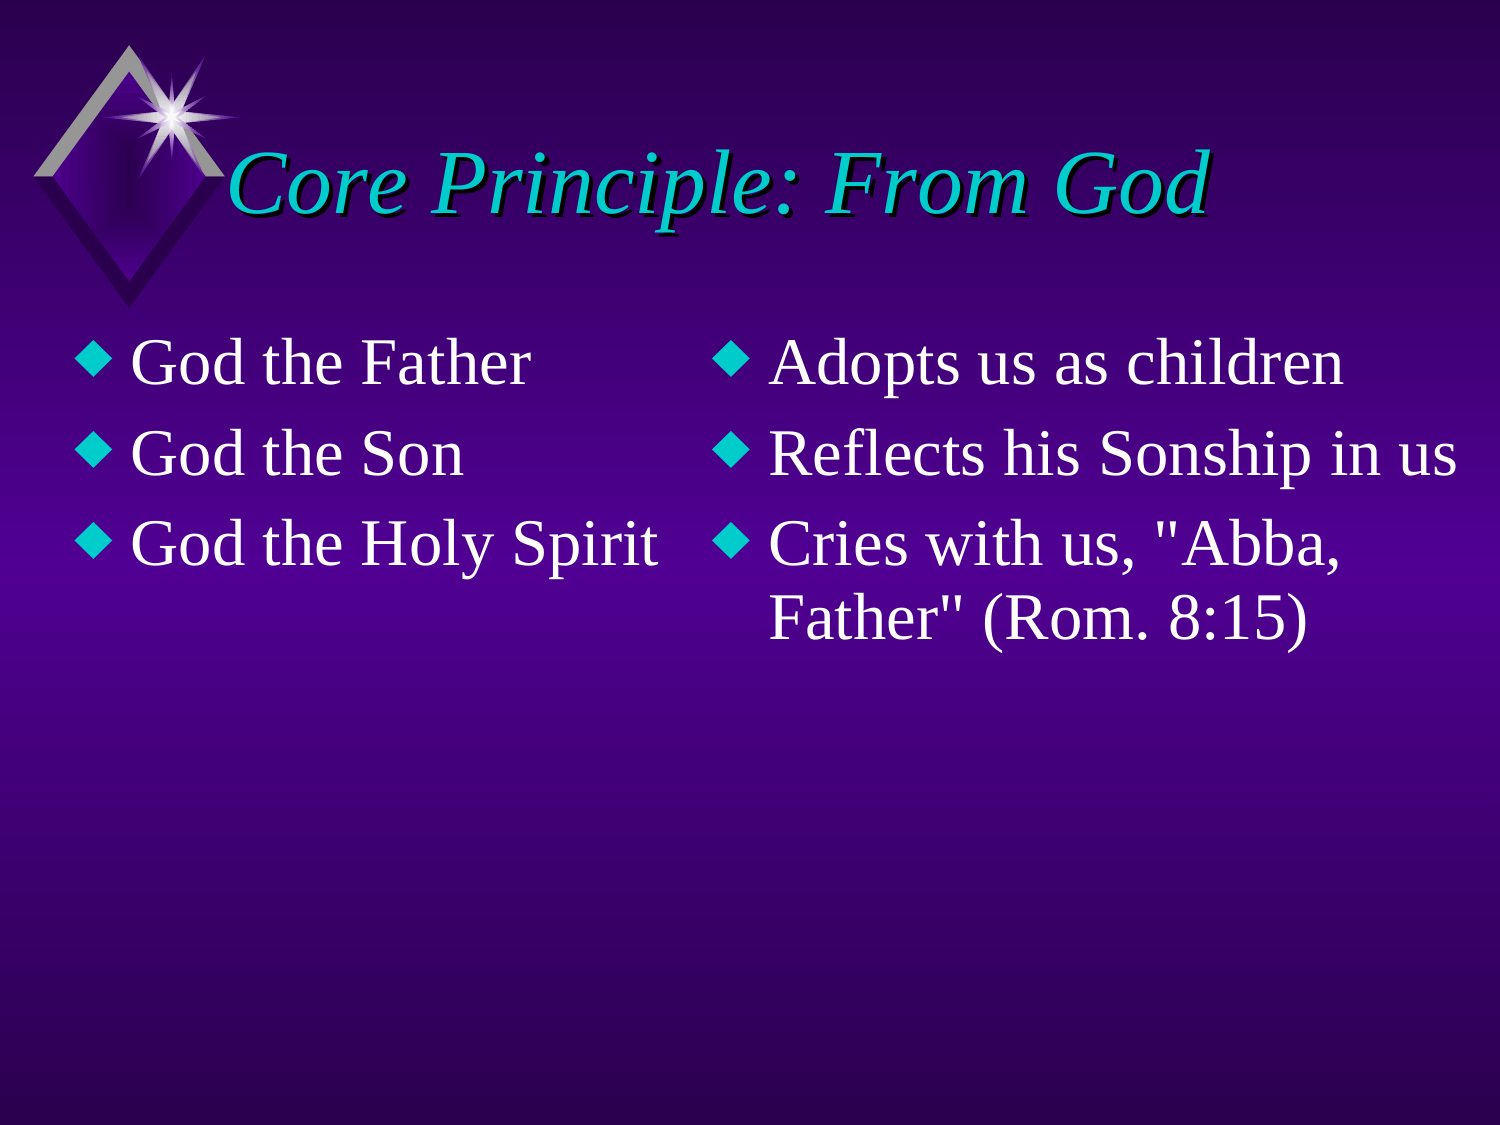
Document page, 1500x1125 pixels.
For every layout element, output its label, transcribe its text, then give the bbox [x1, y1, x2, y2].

list God the Father God the Son God the Holy Spirit [18, 324, 655, 652]
title Core Principle: From God [224, 65, 1388, 301]
list Adopts us as children Reflects his Sonship in us Cries with us, "Abba, Father" (Rom. 8:15) [655, 324, 1472, 820]
